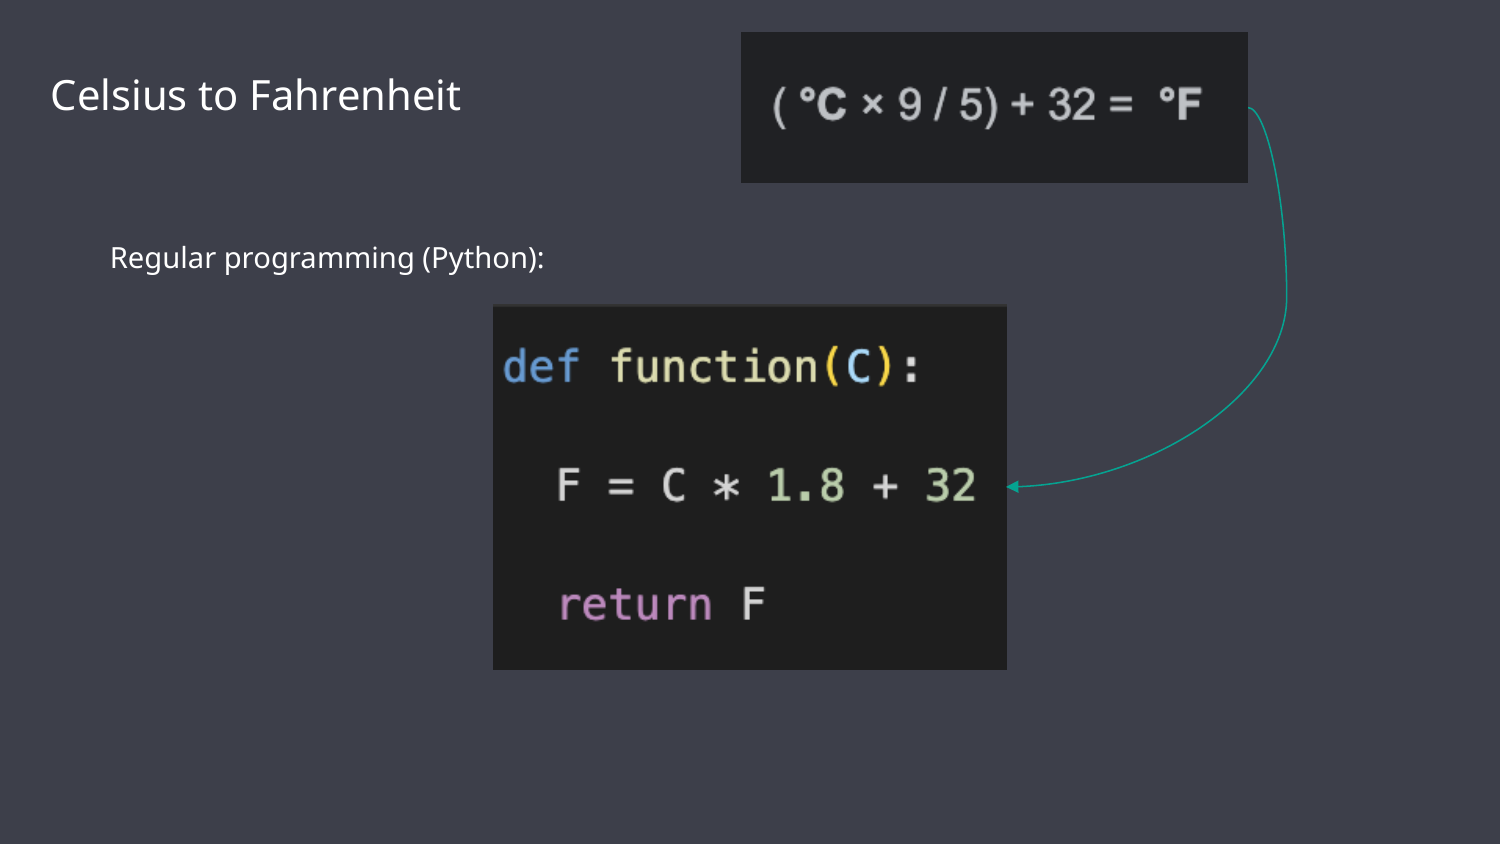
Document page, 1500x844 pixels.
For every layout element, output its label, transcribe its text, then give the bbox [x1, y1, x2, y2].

text_box Regular programming (Python): [94, 223, 656, 290]
text_box Celsius to Fahrenheit [35, 53, 741, 120]
picture [493, 304, 1007, 670]
picture [741, 32, 1248, 183]
